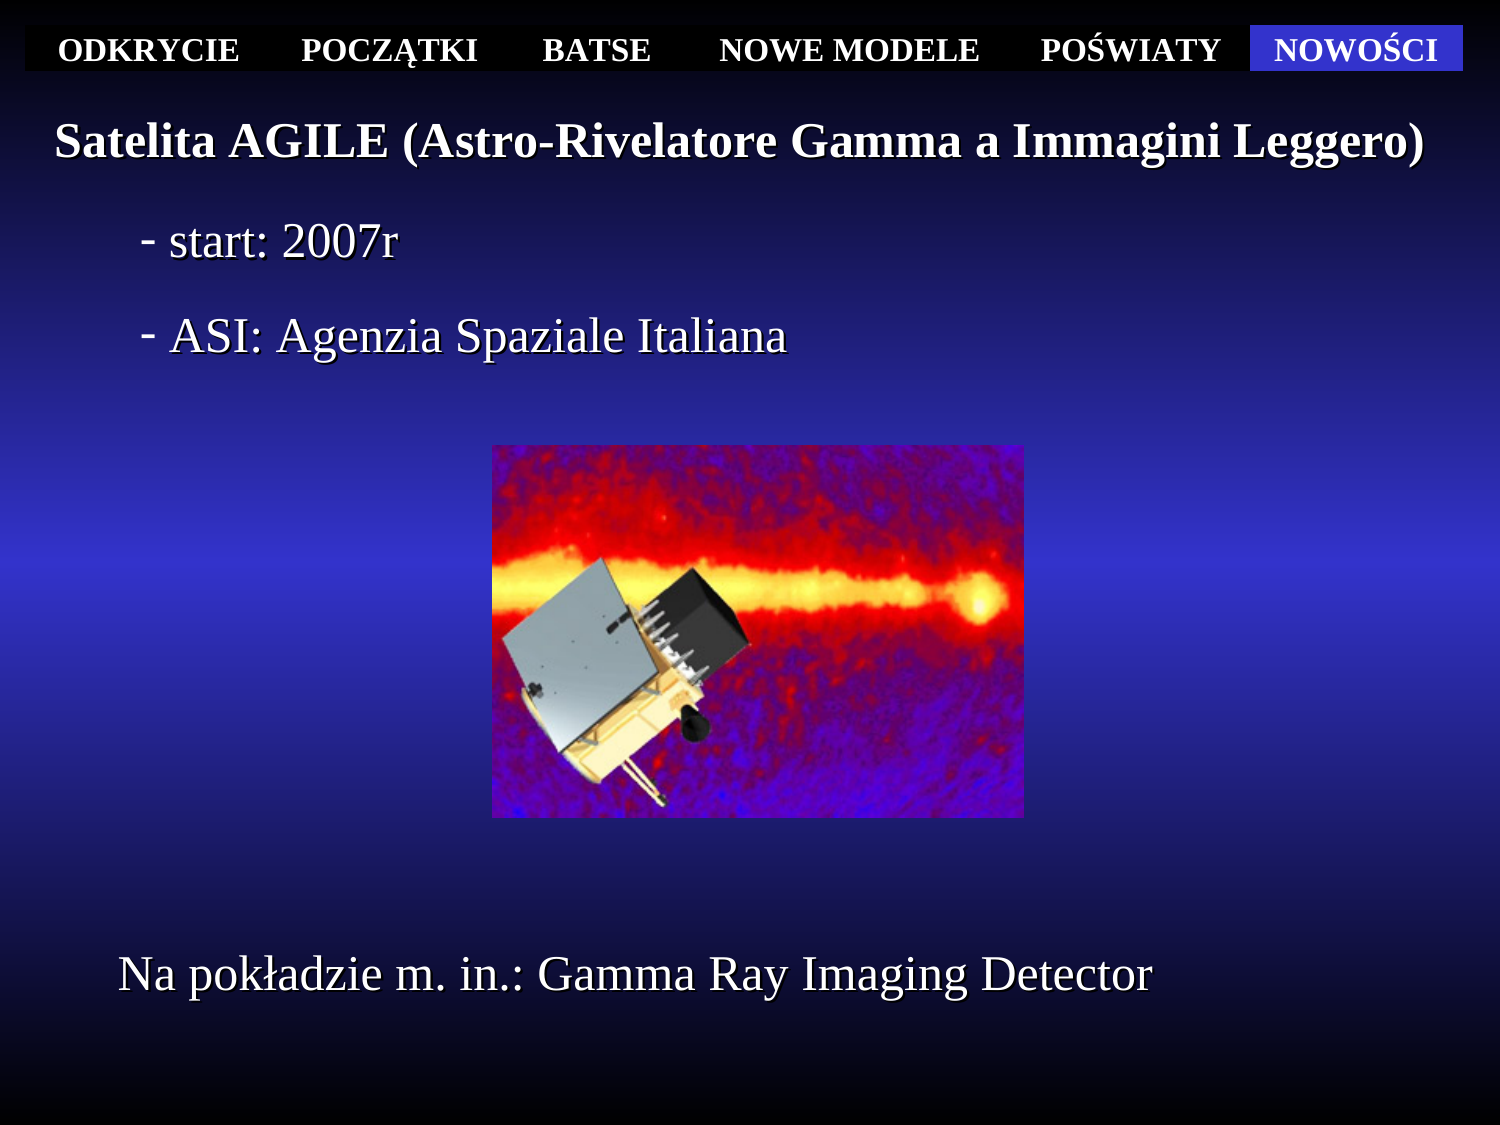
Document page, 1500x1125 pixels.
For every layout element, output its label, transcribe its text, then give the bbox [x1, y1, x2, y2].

table_header ODKRYCIE [25, 25, 273, 71]
text_box Na pokładzie m. in.: Gamma Ray Imaging Detector [102, 933, 1211, 1008]
table_header NOWOŚCI [1250, 25, 1463, 71]
text_box Satelita AGILE (Astro‐Rivelatore Gamma a Immagini Leggero) [40, 99, 1441, 176]
table_header POCZĄTKI [273, 25, 507, 71]
table_header BATSE [507, 25, 688, 71]
table_header NOWE MODELE [688, 25, 1013, 71]
table_header POŚWIATY [1013, 25, 1250, 71]
text_box ASI: Agenzia Spaziale Italiana [125, 294, 1463, 370]
picture [492, 445, 1024, 818]
text_box start: 2007r [125, 199, 1463, 276]
